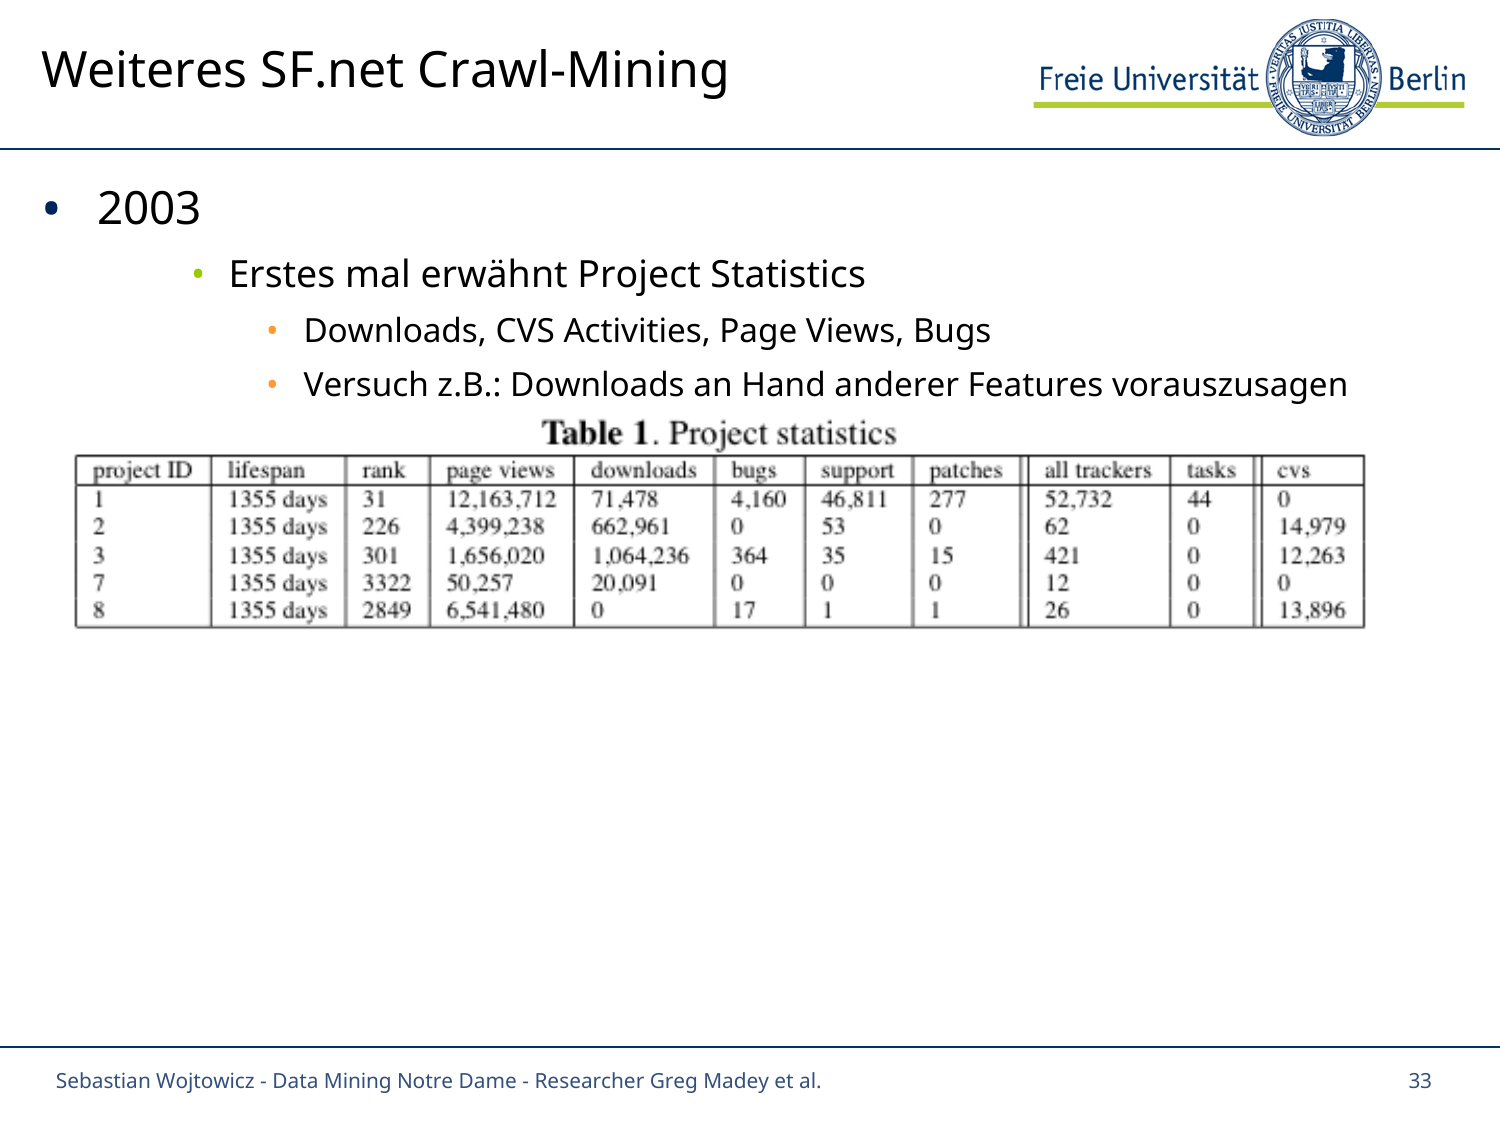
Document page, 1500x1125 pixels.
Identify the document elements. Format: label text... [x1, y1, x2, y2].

picture [65, 405, 1376, 648]
title Weiteres SF.net Crawl-Mining [41, 0, 1016, 138]
list 2003 Erstes mal erwähnt Project Statistics Downloads, CVS Activities, Page Views, Bugs Versuch z.B.: Downloads an Hand anderer Features vorauszusagen [41, 175, 1447, 1039]
picture [1033, 19, 1470, 137]
